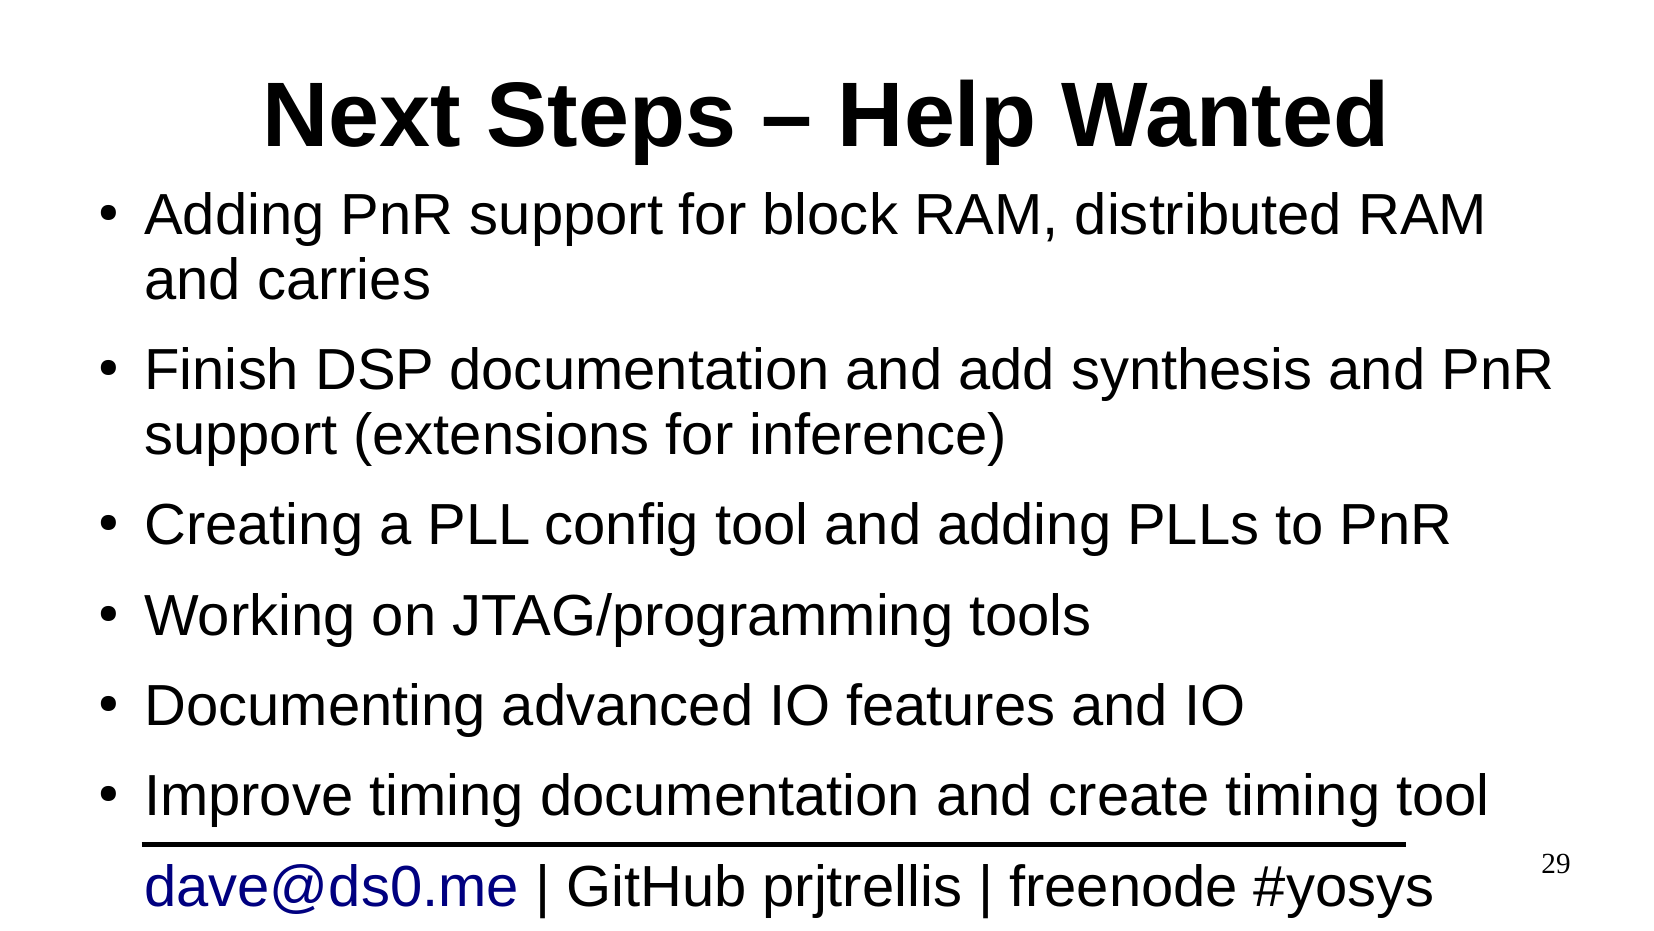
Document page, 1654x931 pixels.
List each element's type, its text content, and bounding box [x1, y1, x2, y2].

list Adding PnR support for block RAM, distributed RAM and carries Finish DSP documentation and add synthesis and PnR support (extensions for inference) Creating a PLL config tool and adding PLLs to PnR Working on JTAG/programming tools Documenting advanced IO features and IO Improve timing documentation and create timing tool dave@ds0.me | GitHub prjtrellis | freenode #yosys [82, 182, 1571, 931]
title Next Steps – Help Wanted [82, 37, 1571, 182]
